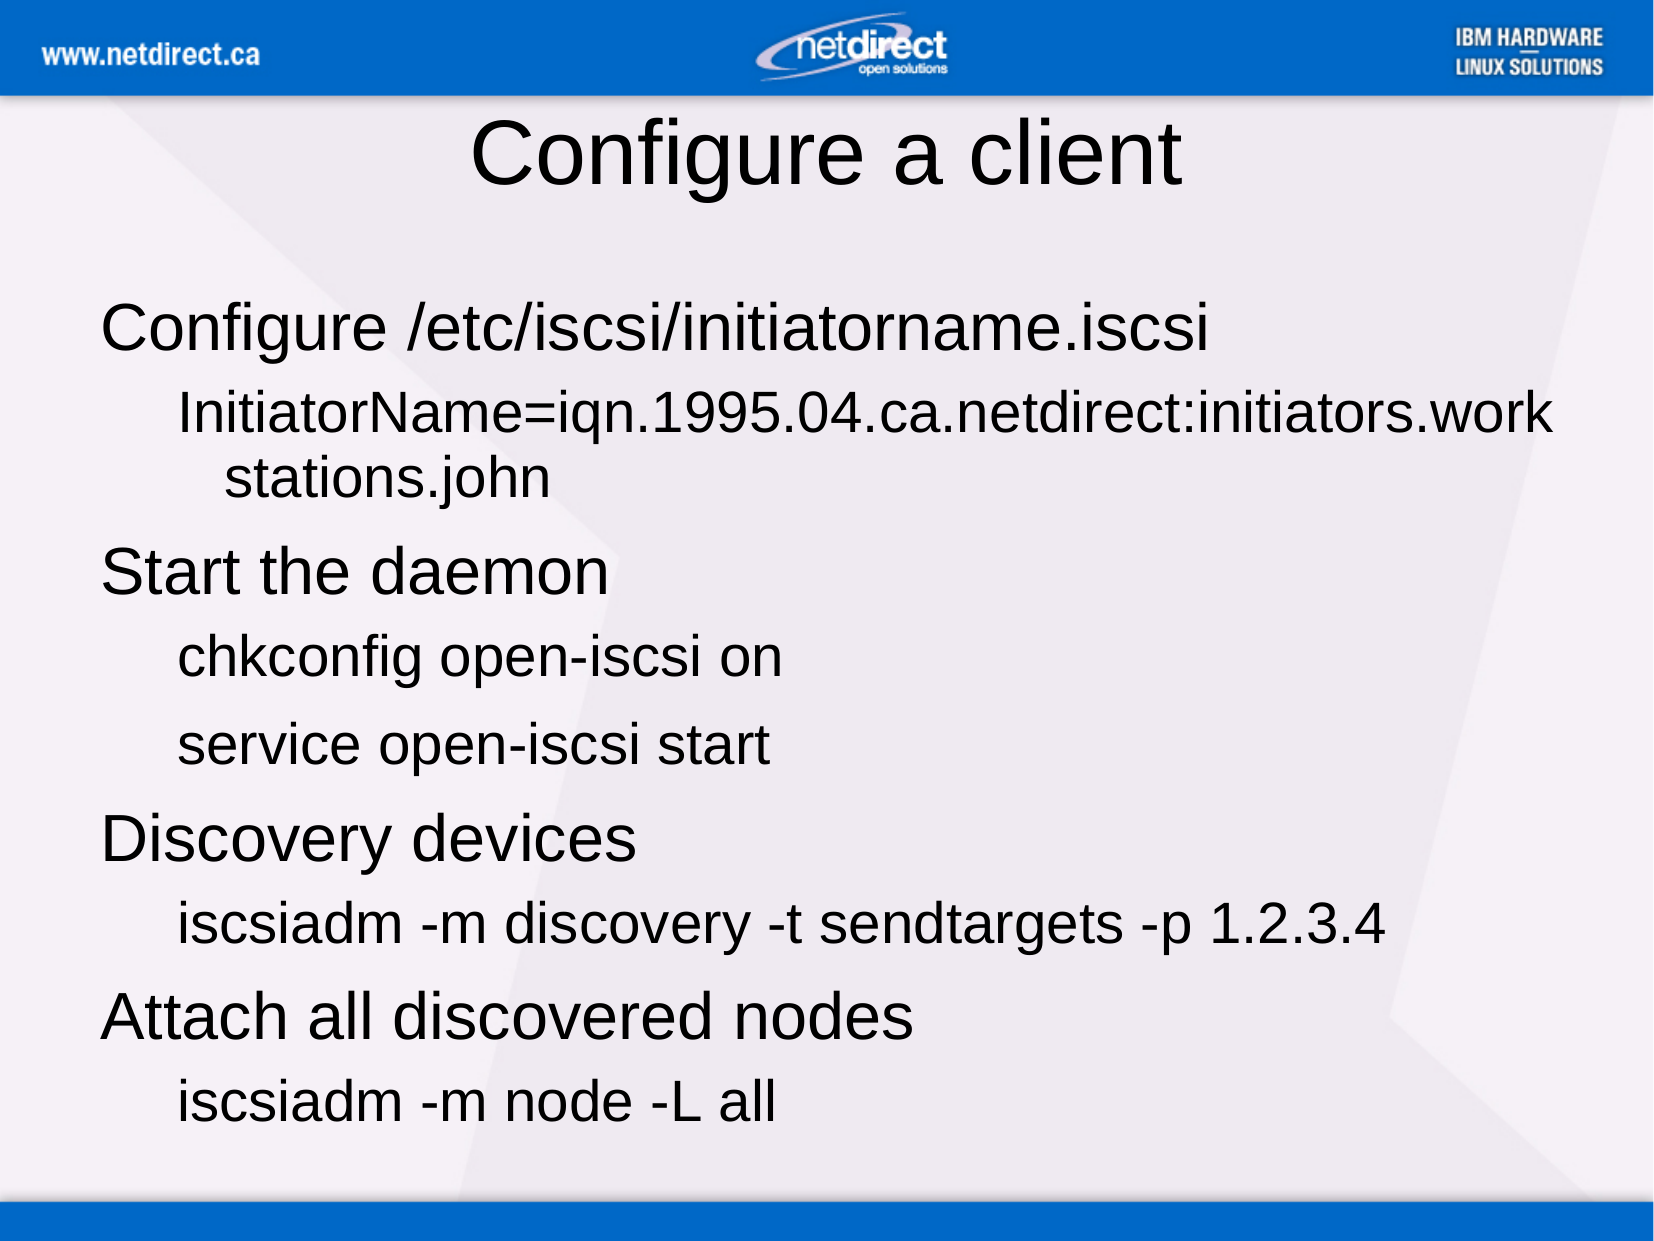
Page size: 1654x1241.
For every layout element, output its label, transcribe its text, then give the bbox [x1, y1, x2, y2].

picture [0, 0, 1654, 1241]
title Configure a client [82, 56, 1571, 250]
list Configure /etc/iscsi/initiatorname.iscsi InitiatorName=iqn.1995.04.ca.netdirect:initiators.workstations.john Start the daemon chkconfig open-iscsi on service open-iscsi start Discovery devices iscsiadm -m discovery -t sendtargets -p 1.2.3.4 Attach all discovered nodes iscsiadm -m node -L all [82, 290, 1571, 1212]
